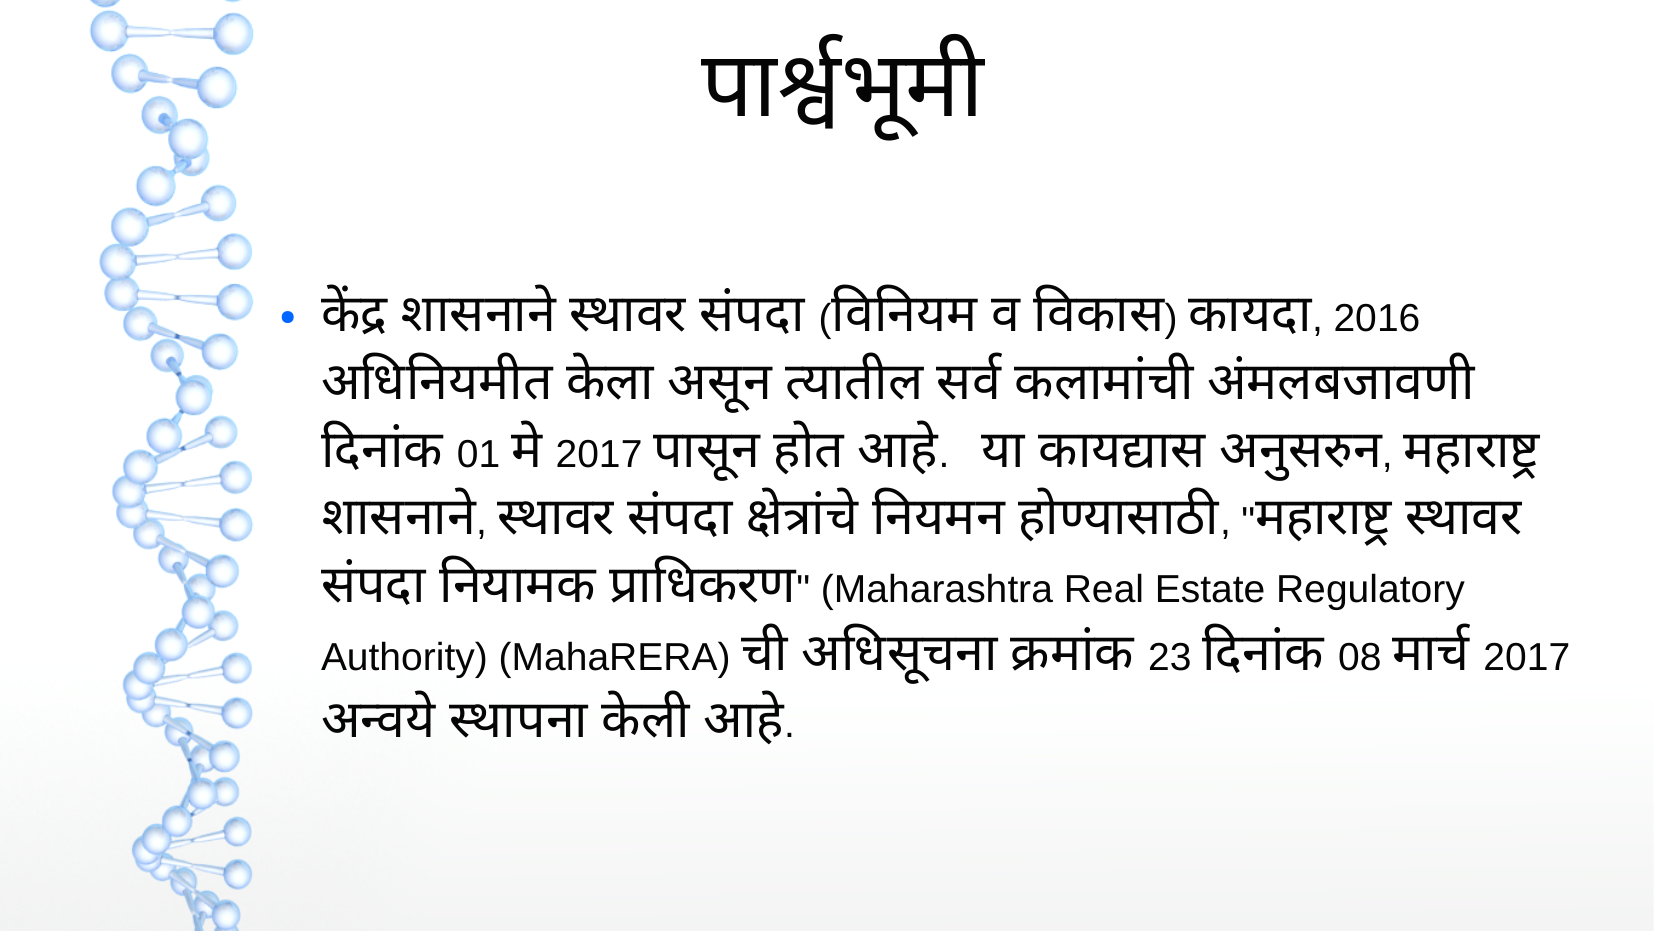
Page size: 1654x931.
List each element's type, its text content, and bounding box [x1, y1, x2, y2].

list केंद्र शासनाने स्थावर संपदा (विनियम व विकास) कायदा, 2016 अधिनियमीत केला असून त्यातील सर्व कलामांची अंमलबजावणी दिनांक 01 मे 2017 पासून होत आहे. या कायद्यास अनुसरुन, महाराष्ट्र शासनाने, स्थावर संपदा क्षेत्रांचे नियमन होण्यासाठी, "महाराष्ट्र स्थावर संपदा नियामक प्राधिकरण" (Maharashtra Real Estate Regulatory Authority) (MahaRERA) ची अधिसूचना क्रमांक 23 दिनांक 08 मार्च 2017 अन्वये स्थापना केली आहे. [265, 224, 1595, 764]
title पार्श्वभूमी [389, 33, 1264, 156]
picture [0, 0, 1654, 931]
